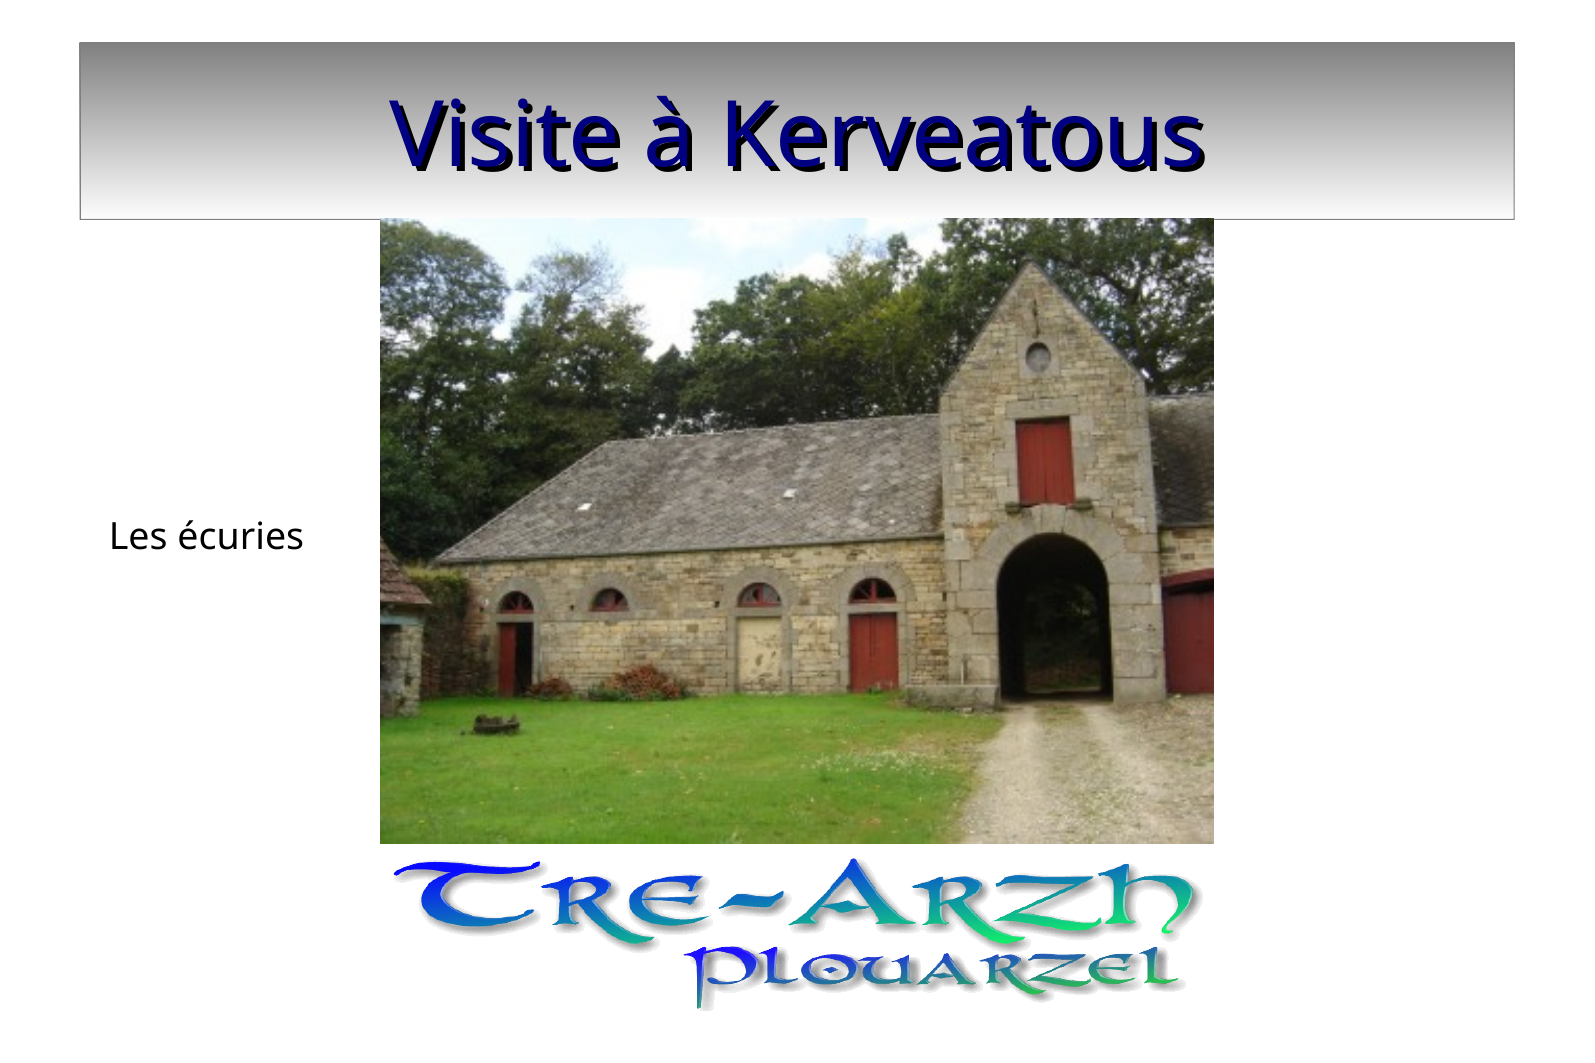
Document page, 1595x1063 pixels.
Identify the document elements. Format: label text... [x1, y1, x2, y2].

picture [380, 218, 1214, 844]
title Visite à Kerveatous [79, 42, 1515, 220]
picture [383, 856, 1211, 1011]
text_box Les écuries [59, 501, 355, 561]
